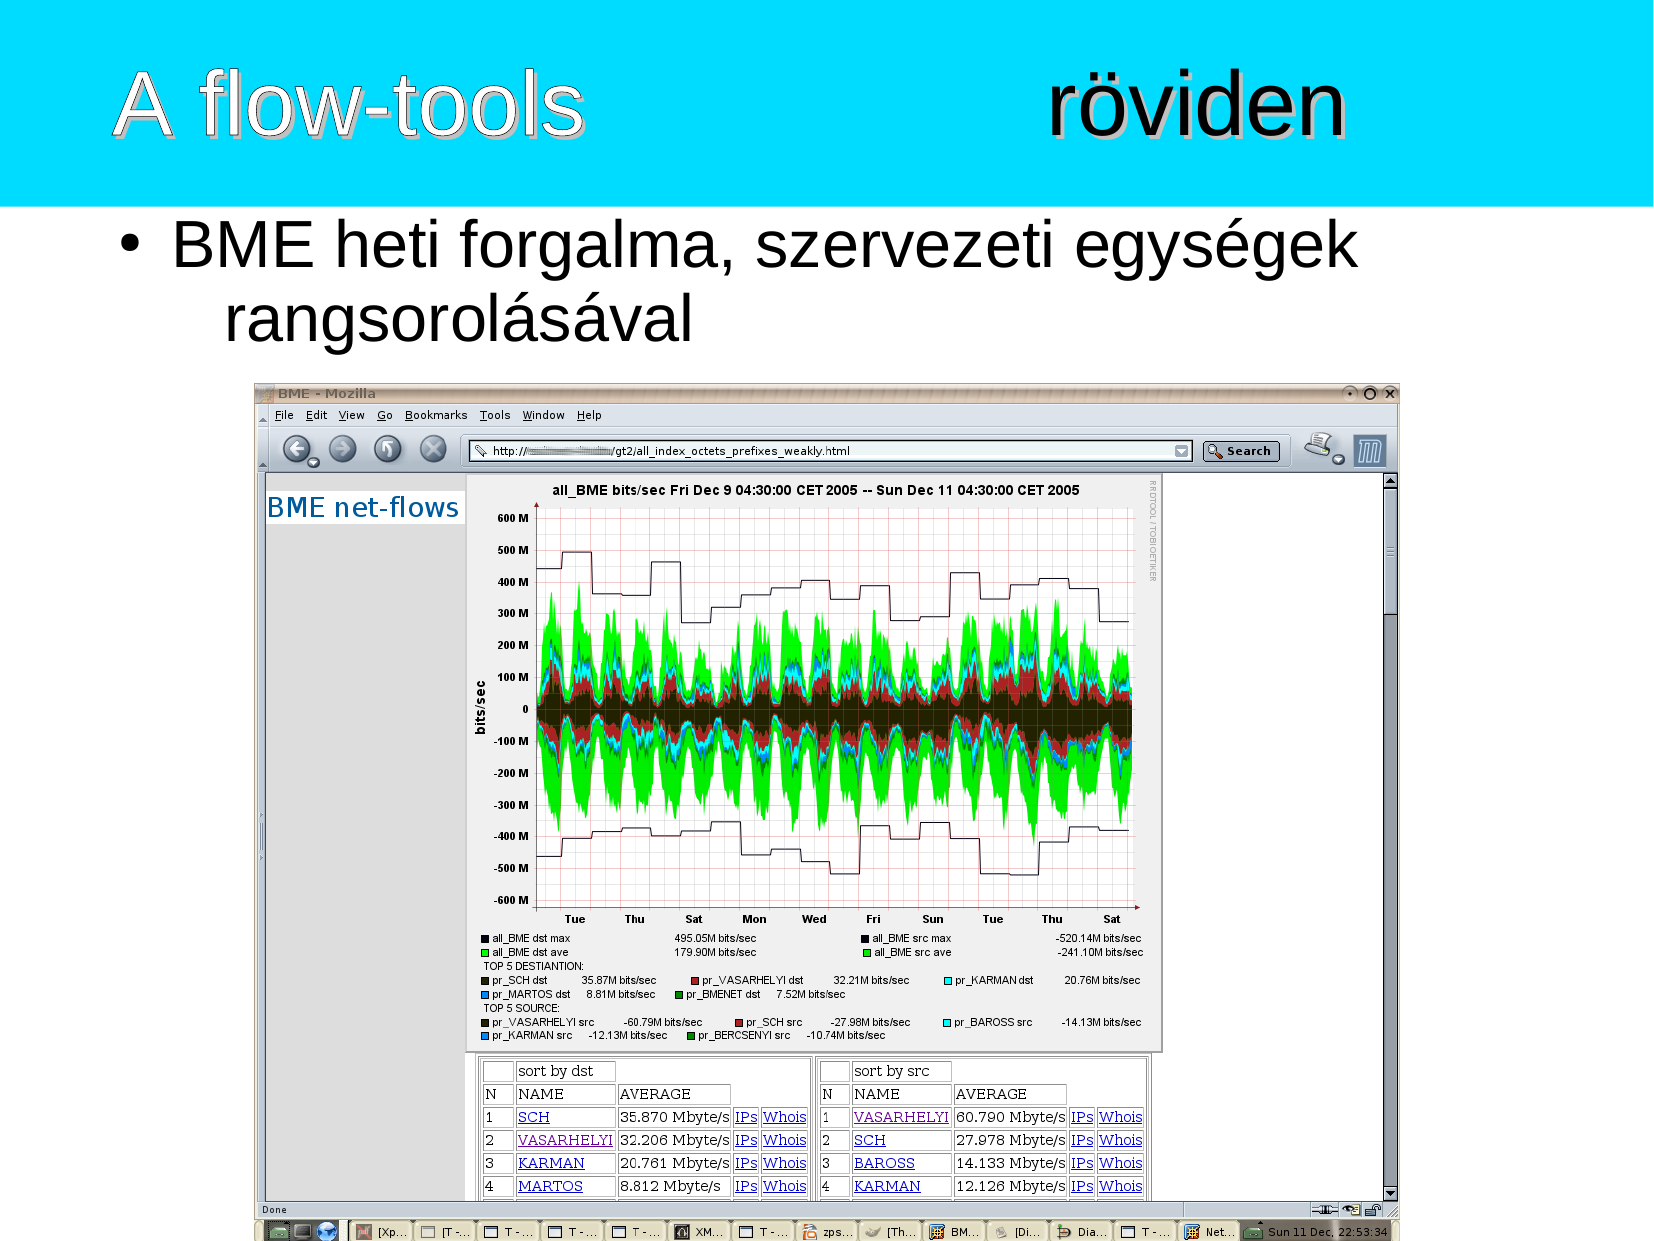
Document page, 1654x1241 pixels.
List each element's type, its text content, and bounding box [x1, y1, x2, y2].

picture [254, 383, 1400, 1241]
title A flow-tools röviden [0, 0, 1654, 207]
list BME heti forgalma, szervezeti egységek rangsorolásával [82, 207, 1571, 1109]
